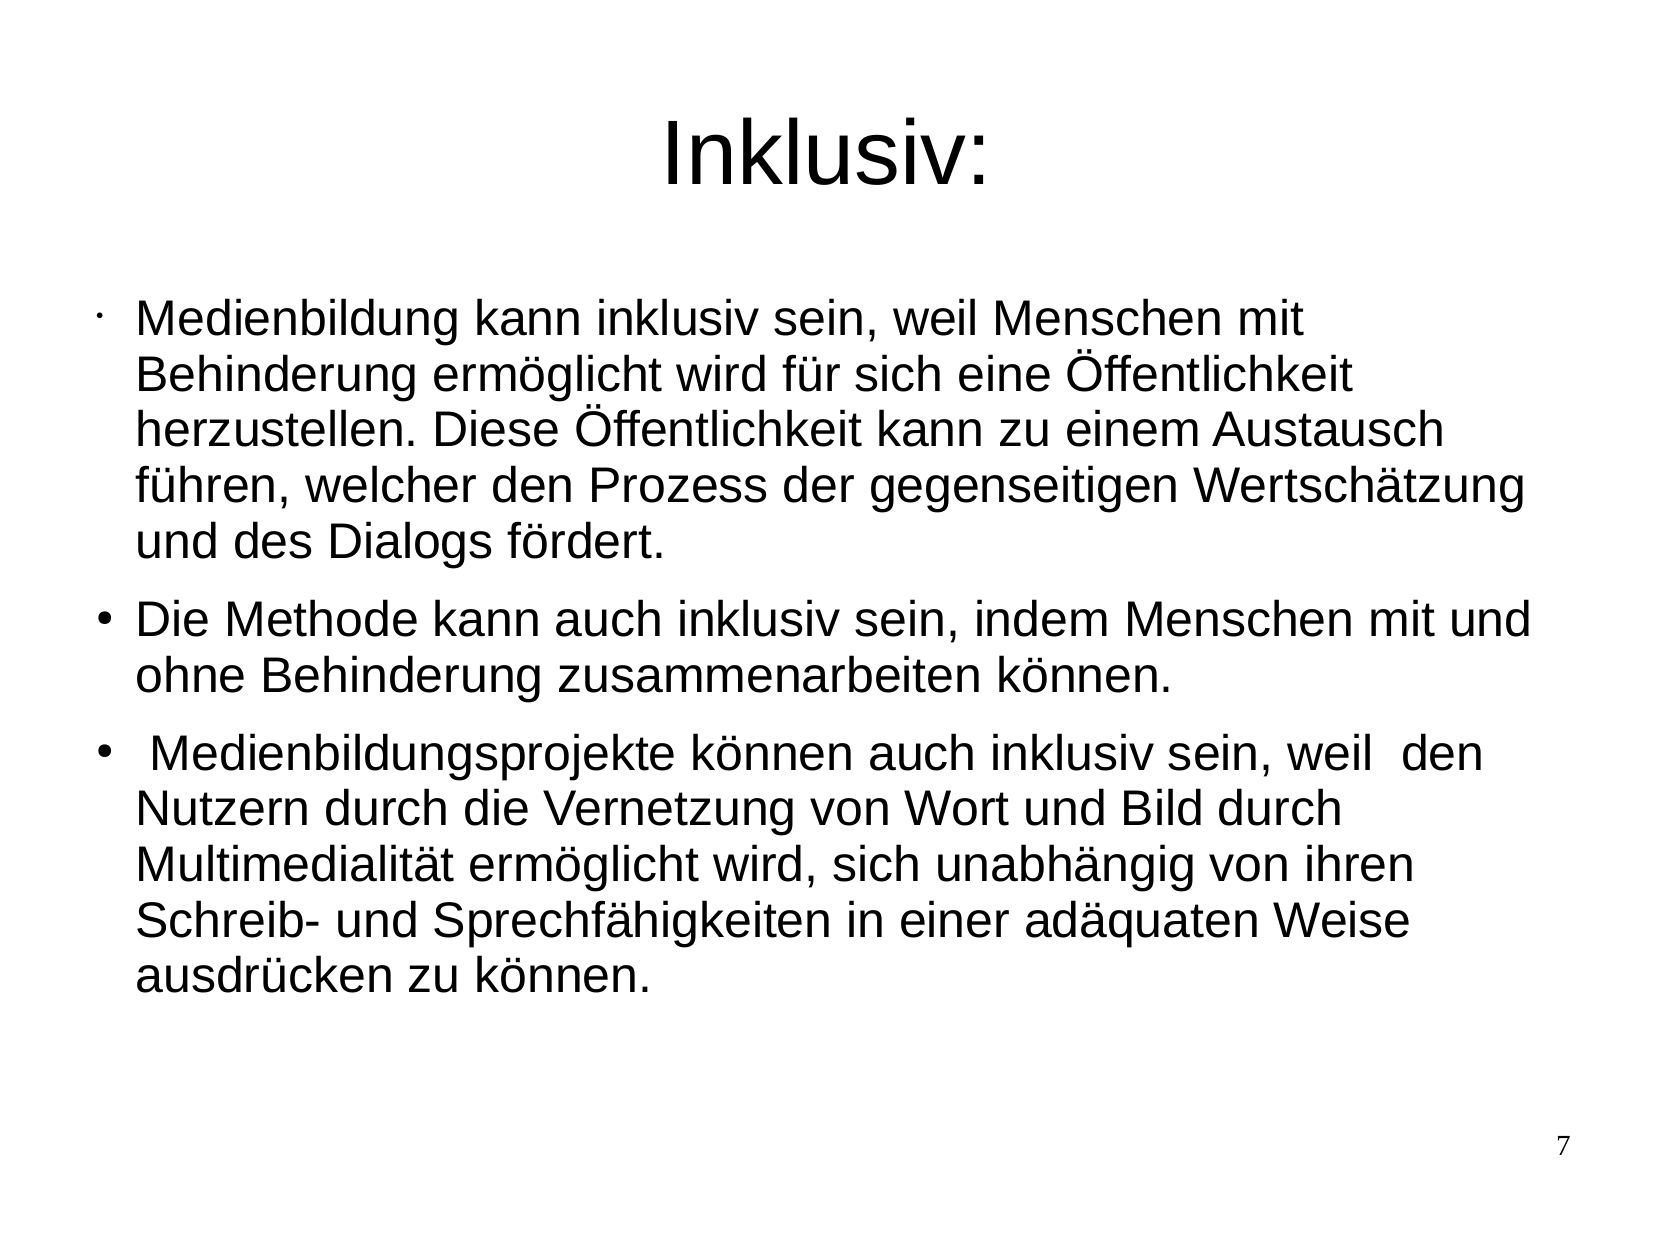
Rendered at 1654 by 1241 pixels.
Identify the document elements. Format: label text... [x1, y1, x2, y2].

list Medienbildung kann inklusiv sein, weil Menschen mit Behinderung ermöglicht wird für sich eine Öffentlichkeit herzustellen. Diese Öffentlichkeit kann zu einem Austausch führen, welcher den Prozess der gegenseitigen Wertschätzung und des Dialogs fördert. Die Methode kann auch inklusiv sein, indem Menschen mit und ohne Behinderung zusammenarbeiten können. Medienbildungsprojekte können auch inklusiv sein, weil den Nutzern durch die Vernetzung von Wort und Bild durch Multimedialität ermöglicht wird, sich unabhängig von ihren Schreib- und Sprechfähigkeiten in einer adäquaten Weise ausdrücken zu können. [82, 290, 1571, 1010]
title Inklusiv: [82, 49, 1571, 257]
